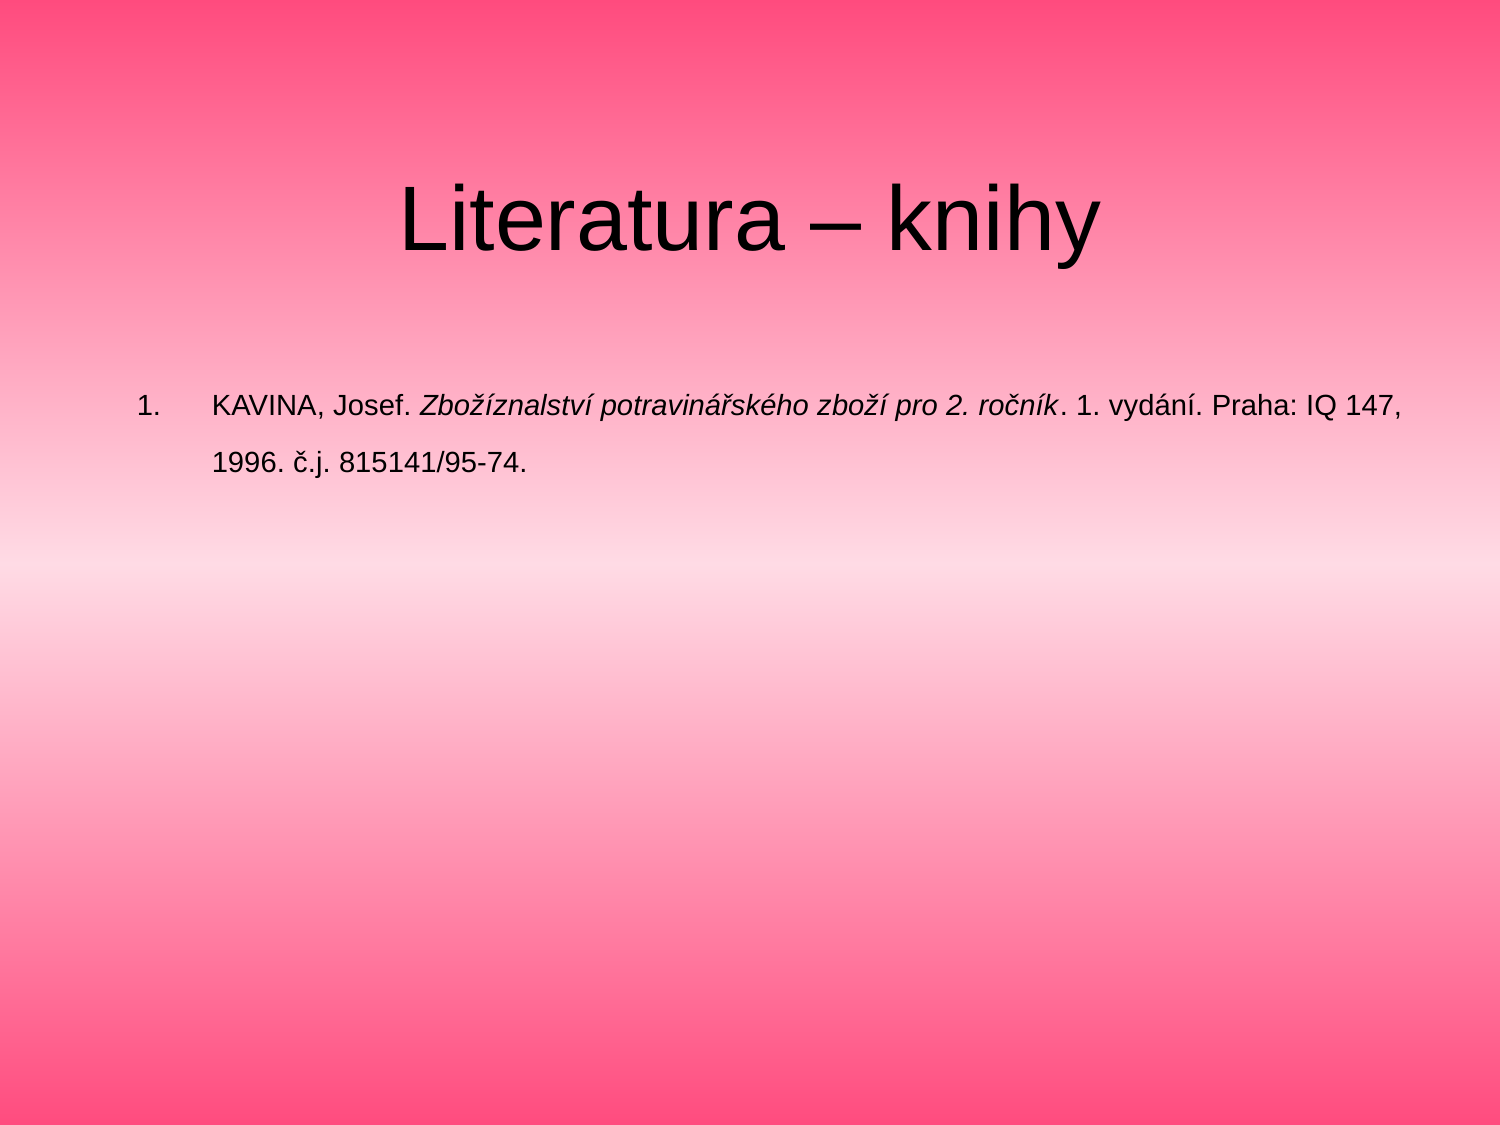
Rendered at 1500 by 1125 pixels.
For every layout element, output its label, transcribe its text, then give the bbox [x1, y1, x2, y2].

list 1. KAVINA, Josef. Zbožíznalství potravinářského zboží pro 2. ročník. 1. vydání. Praha: IQ 147, 1996. č.j. 815141/95-74. [46, 328, 1418, 1004]
title Literatura – knihy [112, 140, 1388, 288]
